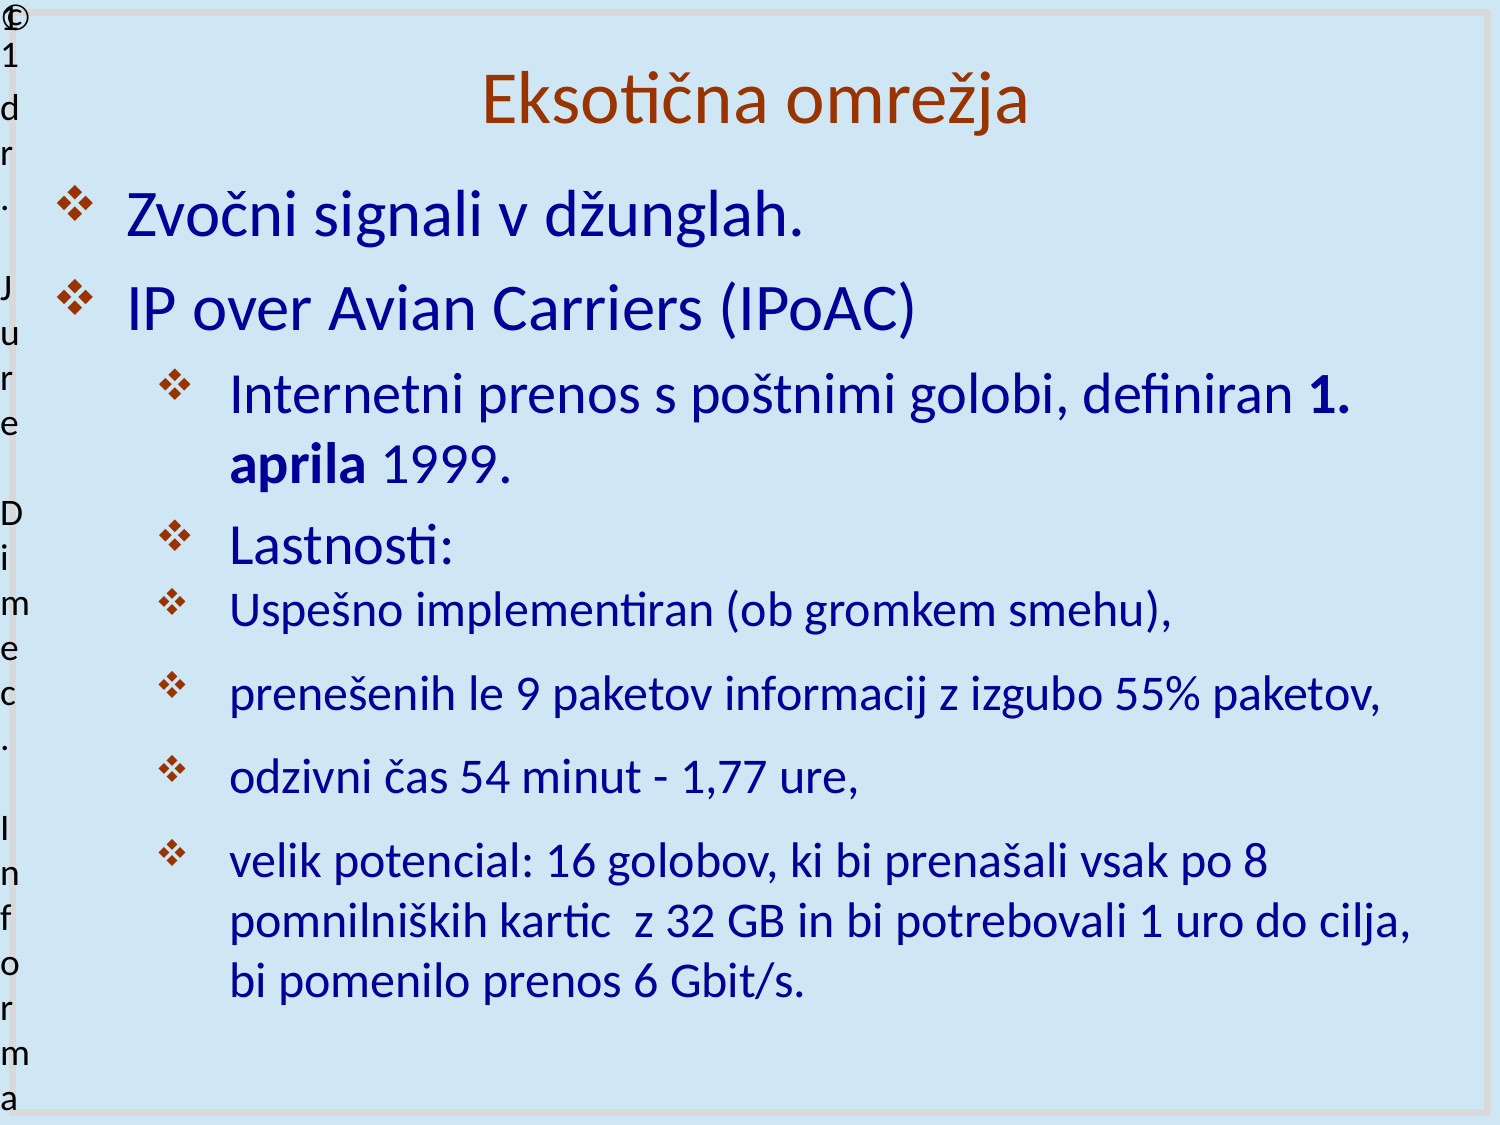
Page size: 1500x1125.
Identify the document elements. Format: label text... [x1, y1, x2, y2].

title Eksotična omrežja [37, 37, 1475, 150]
list Zvočni signali v džunglah. IP over Avian Carriers (IPoAC) Internetni prenos s poštnimi golobi, definiran 1. aprila 1999. Lastnosti: Uspešno implementiran (ob gromkem smehu), prenešenih le 9 paketov informacij z izgubo 55% paketov, odzivni čas 54 minut - 1,77 ure, velik potencial: 16 golobov, ki bi prenašali vsak po 8 pomnilniških kartic z 32 GB in bi potrebovali 1 uro do cilja, bi pomenilo prenos 6 Gbit/s. [37, 162, 1475, 1050]
